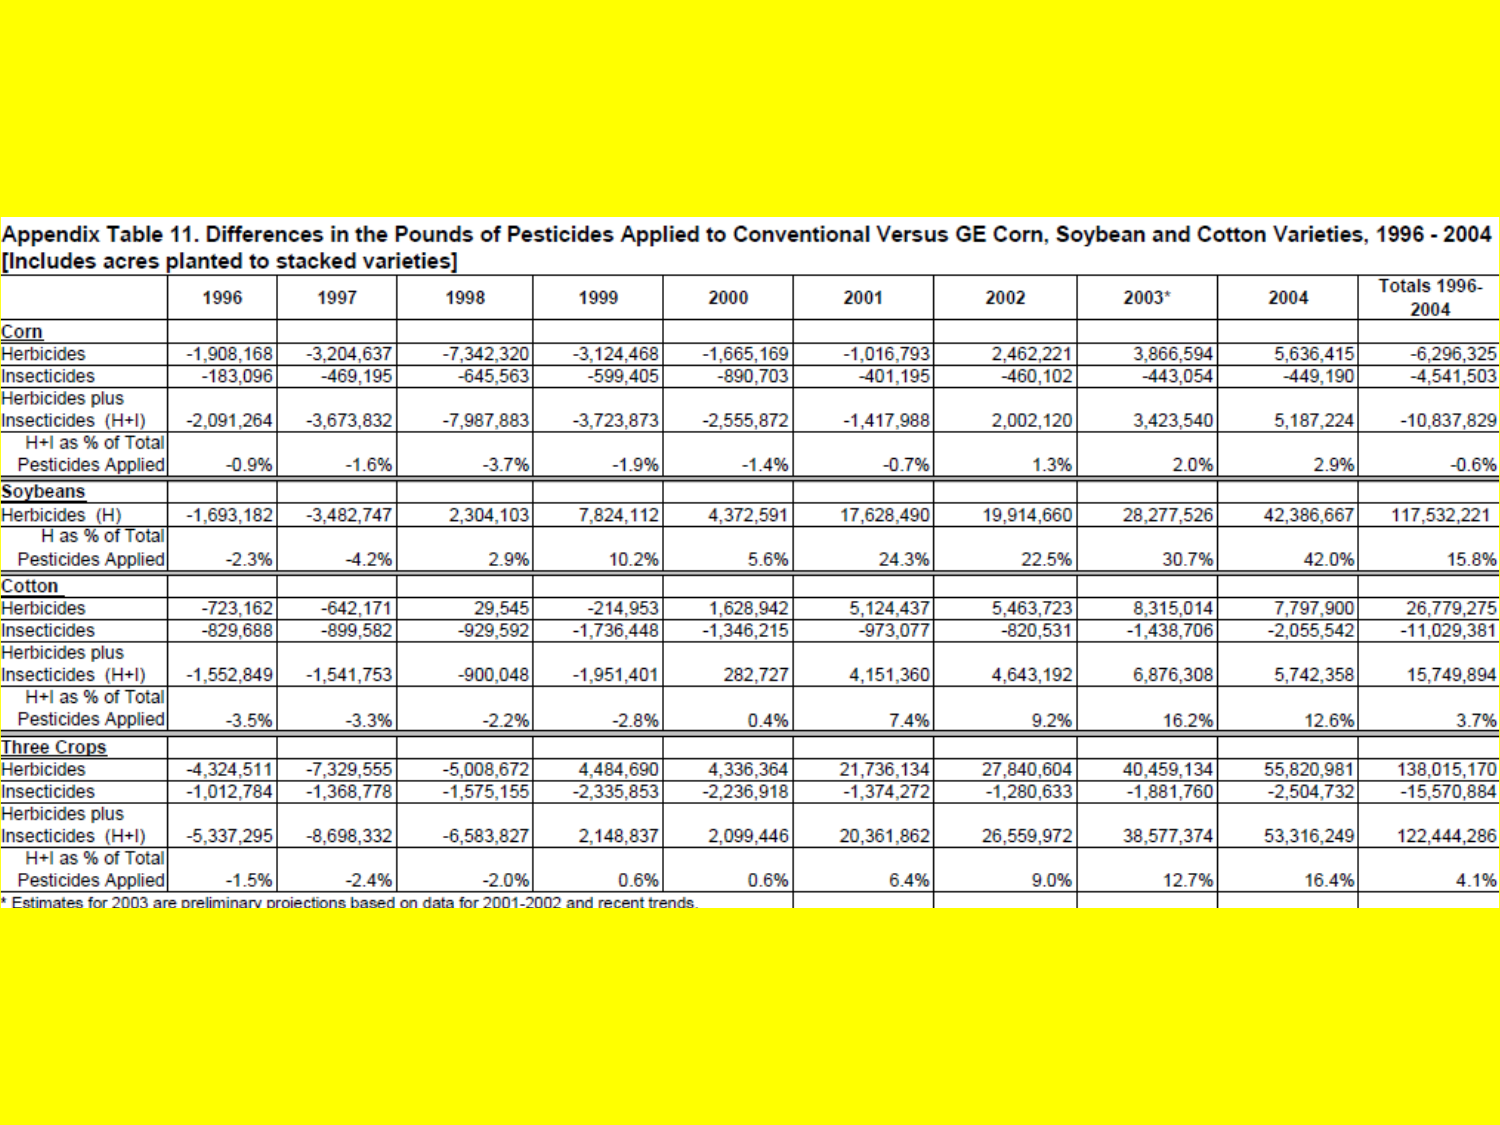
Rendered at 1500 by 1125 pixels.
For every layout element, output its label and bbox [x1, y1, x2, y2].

picture [0, 217, 1500, 908]
